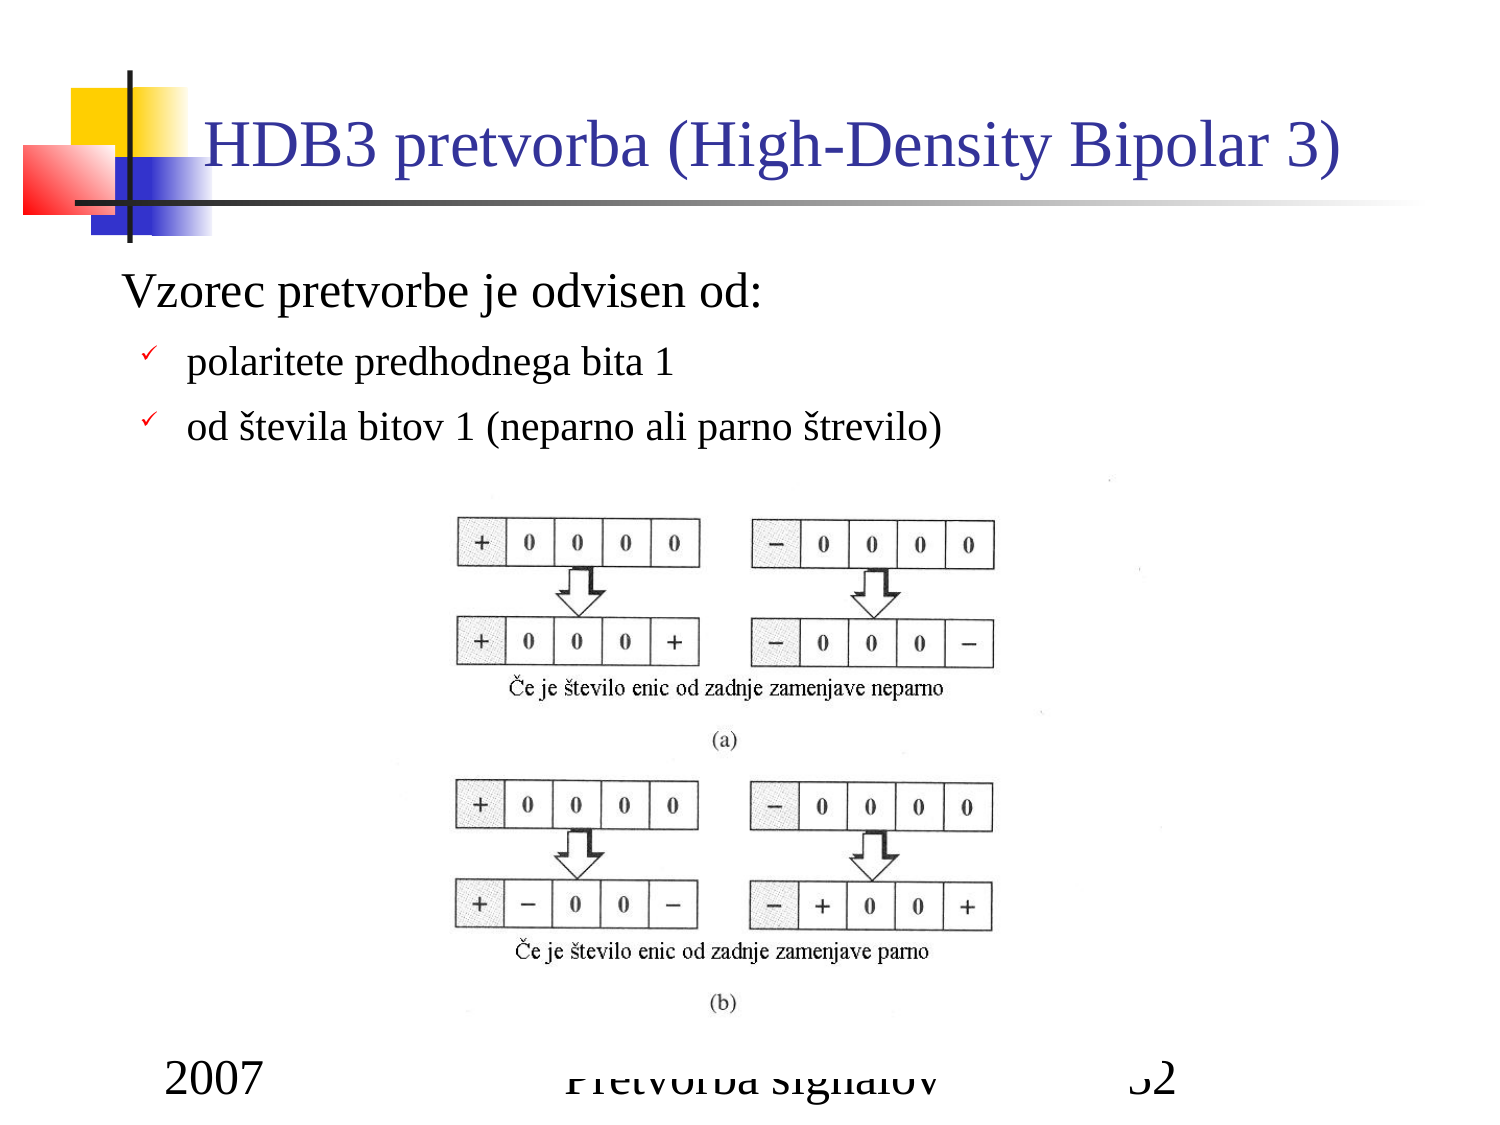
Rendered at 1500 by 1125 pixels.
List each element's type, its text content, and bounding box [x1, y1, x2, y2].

picture [324, 474, 1162, 1079]
title HDB3 pretvorba (High-Density Bipolar 3) [188, 92, 1468, 188]
list Vzorec pretvorbe je odvisen od: polaritete predhodnega bita 1 od števila bitov 1 (neparno ali parno štrevilo) [50, 249, 1469, 488]
